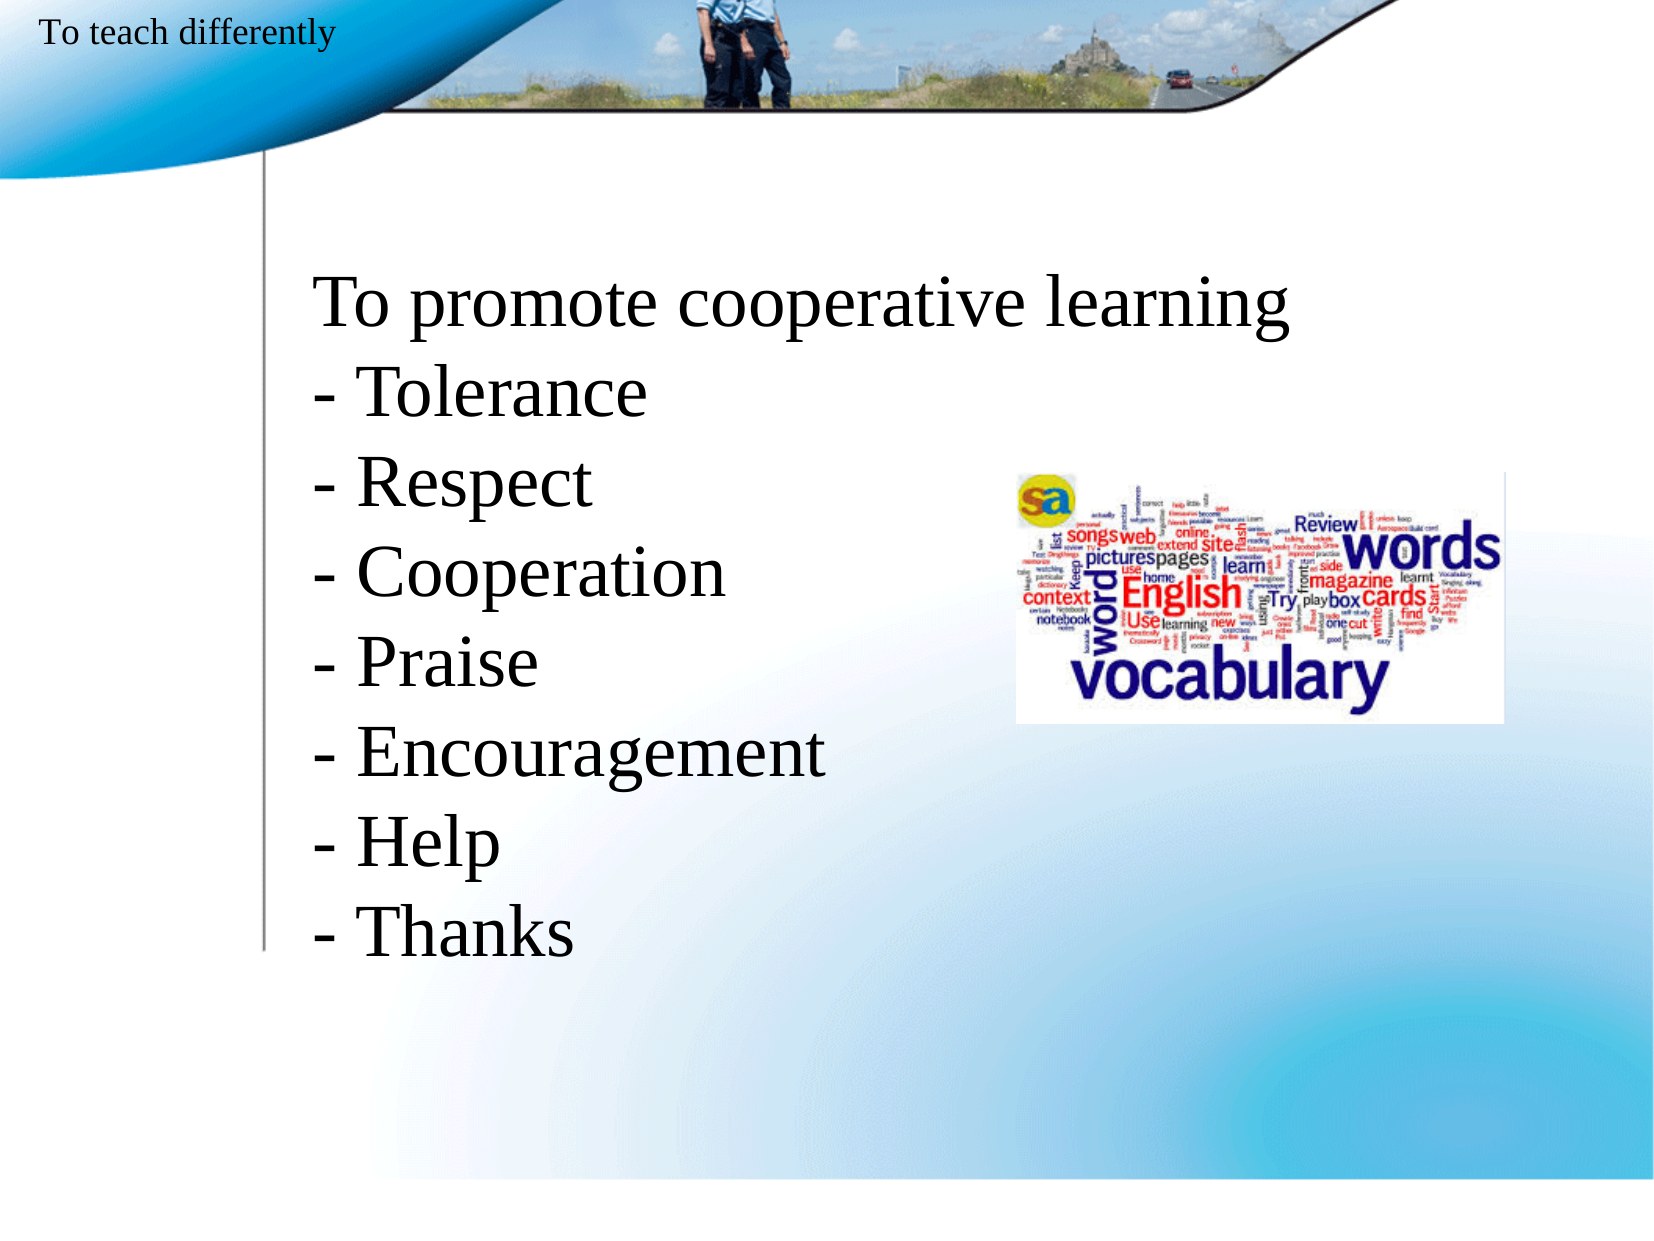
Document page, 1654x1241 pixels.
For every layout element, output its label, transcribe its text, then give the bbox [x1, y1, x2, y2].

picture [0, 0, 1654, 1182]
text_box To promote cooperative learning - Tolerance - Respect - Cooperation - Praise - Encouragement - Help - Thanks [297, 243, 1506, 1159]
text_box To teach differently [23, 0, 435, 60]
